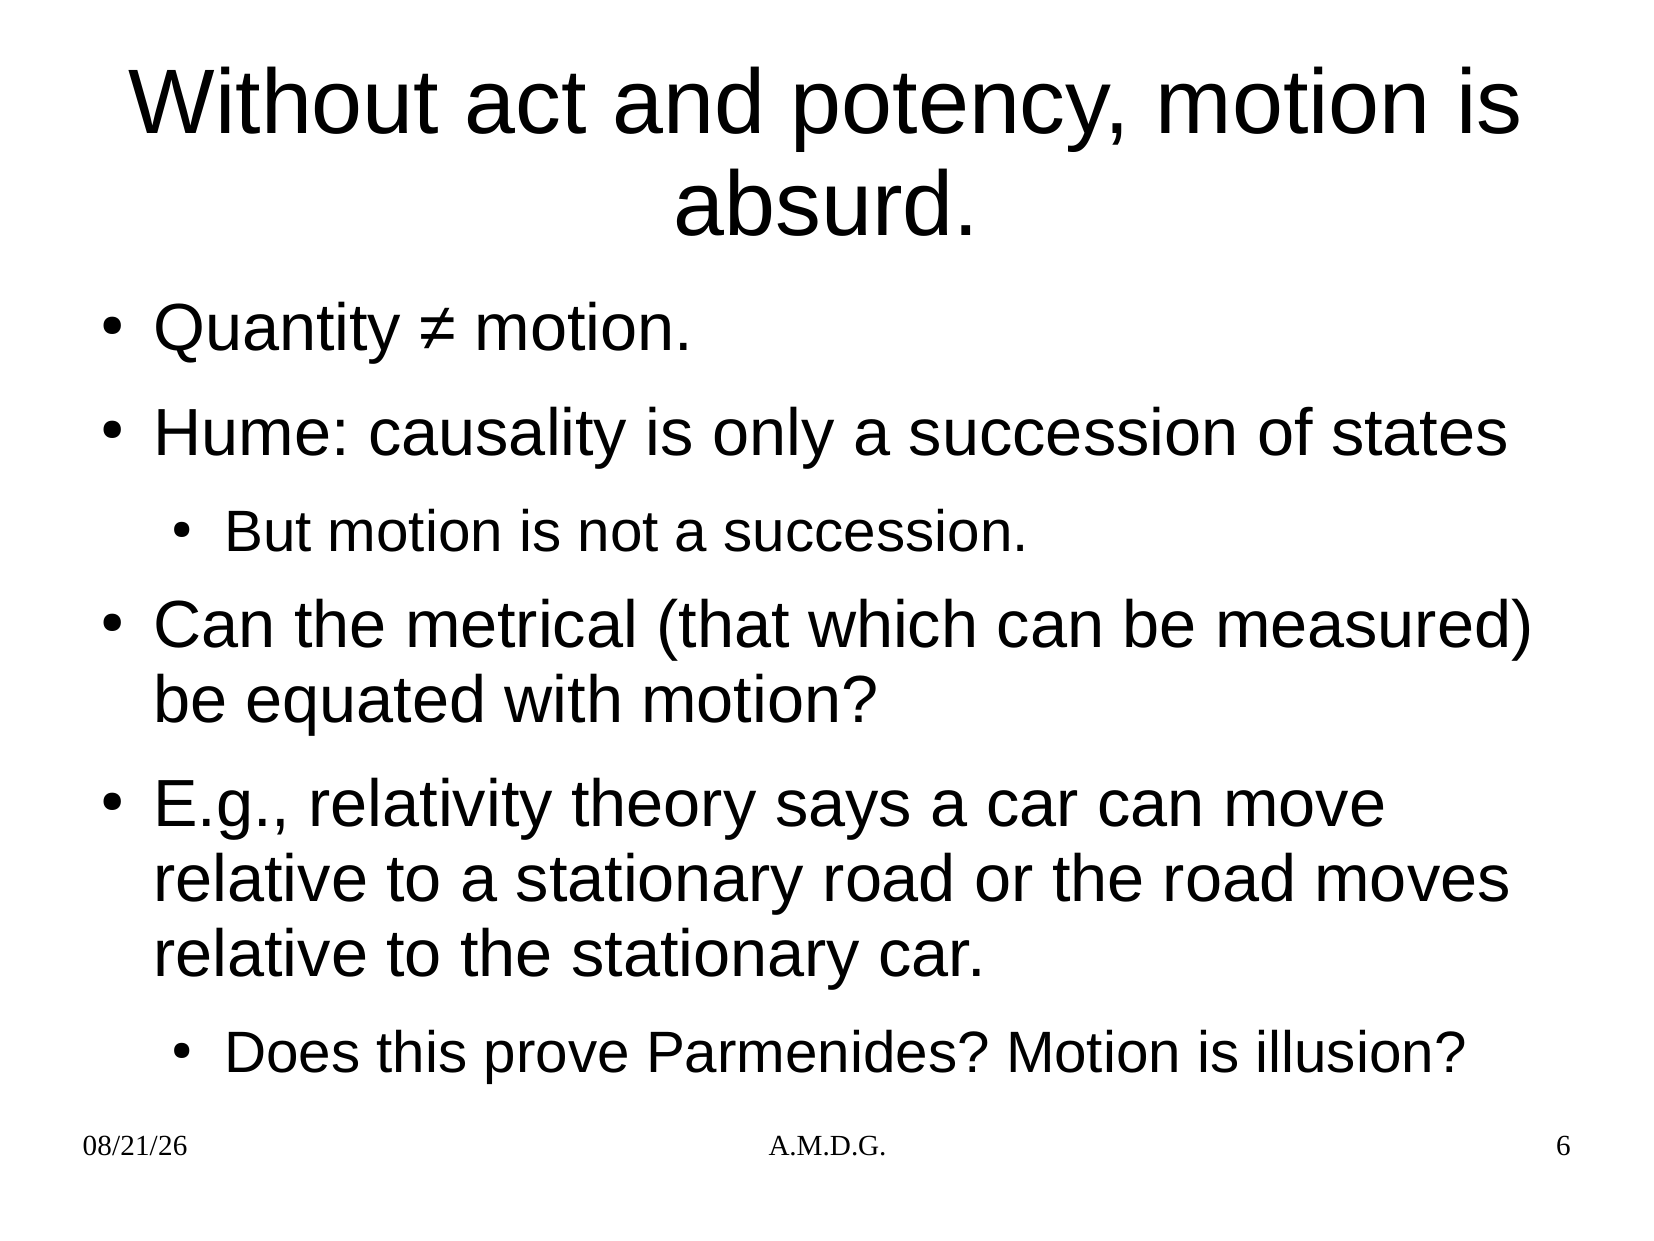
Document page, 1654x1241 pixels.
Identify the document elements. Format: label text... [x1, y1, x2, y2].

title Without act and potency, motion is absurd. [82, 49, 1571, 257]
list Quantity ≠ motion. Hume: causality is only a succession of states But motion is not a succession. Can the metrical (that which can be measured) be equated with motion? E.g., relativity theory says a car can move relative to a stationary road or the road moves relative to the stationary car. Does this prove Parmenides? Motion is illusion? [82, 290, 1571, 1109]
